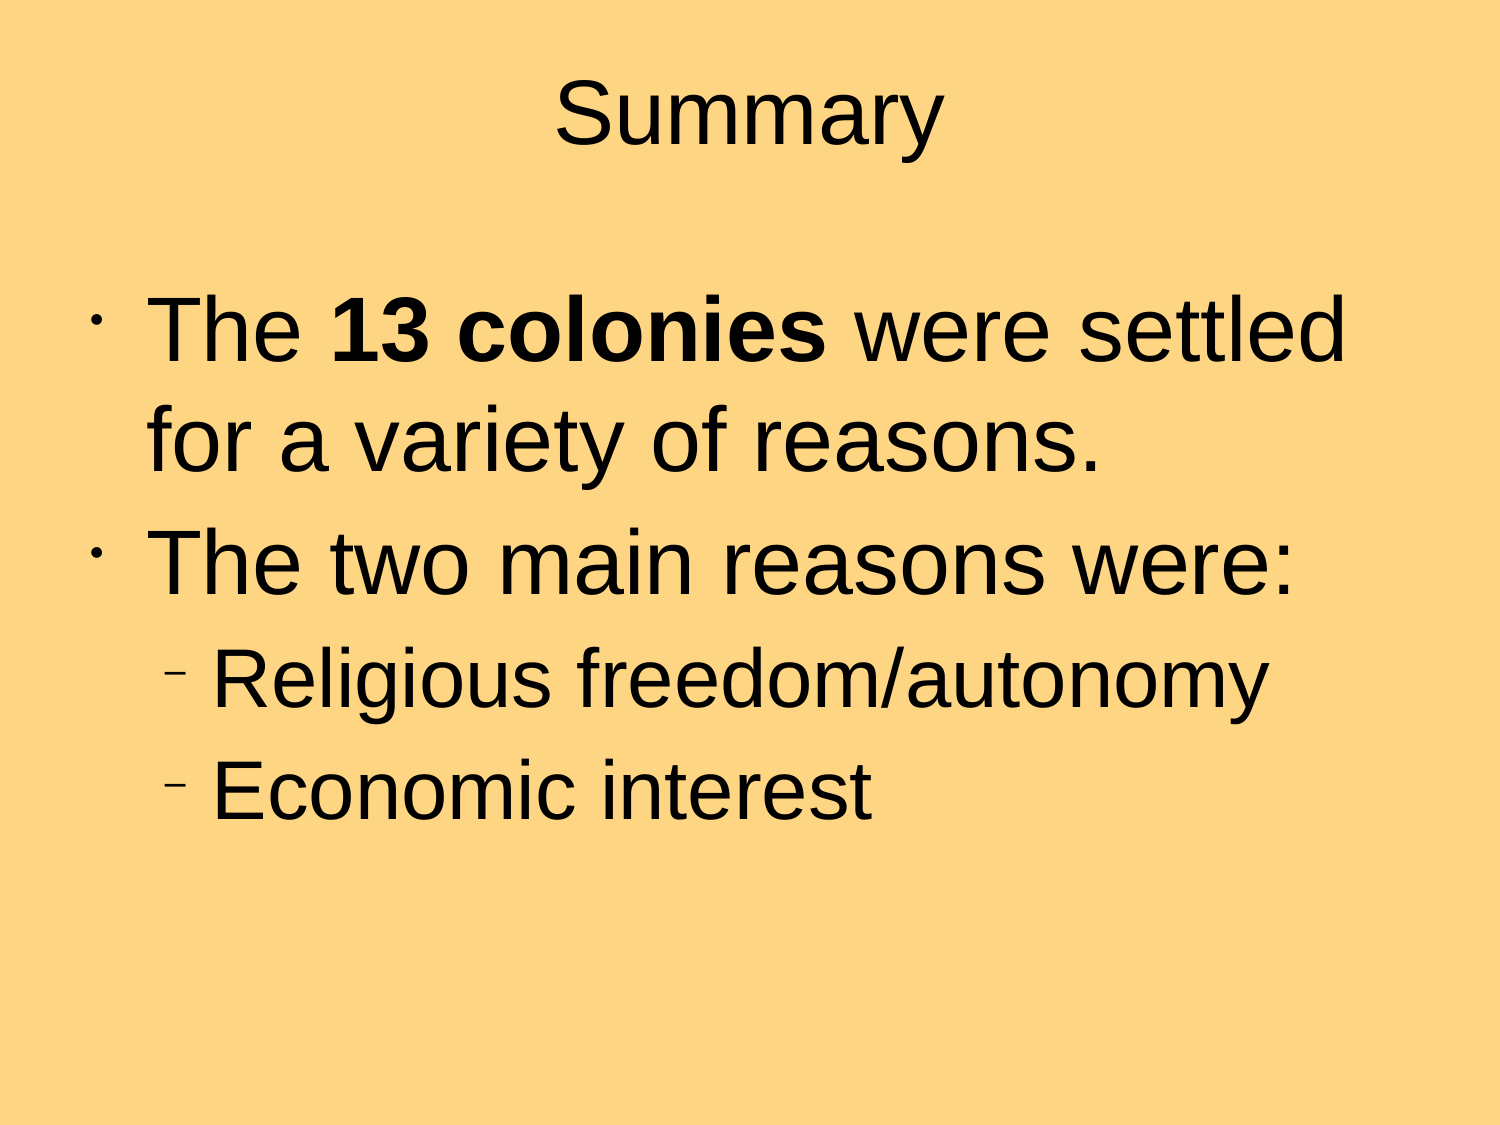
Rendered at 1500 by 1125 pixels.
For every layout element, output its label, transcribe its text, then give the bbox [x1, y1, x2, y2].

list The 13 colonies were settled for a variety of reasons. The two main reasons were: Religious freedom/autonomy Economic interest [75, 262, 1425, 1005]
title Summary [75, 45, 1425, 233]
